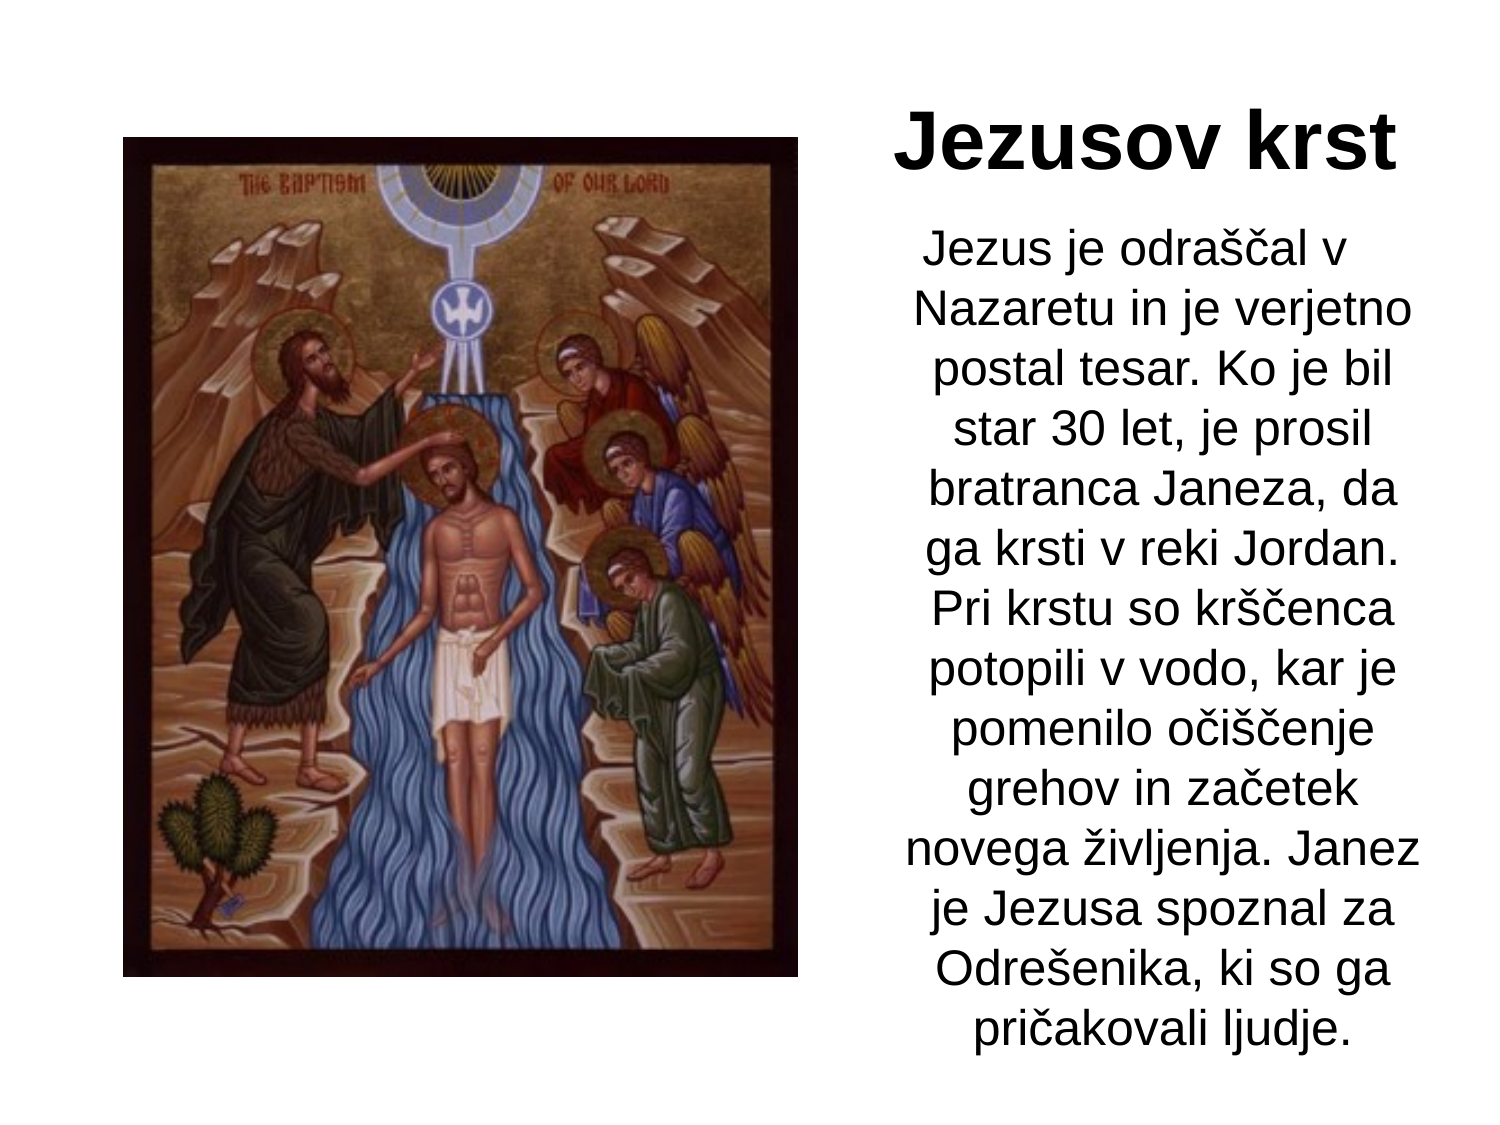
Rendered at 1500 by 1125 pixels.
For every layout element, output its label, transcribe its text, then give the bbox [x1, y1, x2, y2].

list Jezus je odraščal v Nazaretu in je verjetno postal tesar. Ko je bil star 30 let, je prosil bratranca Janeza, da ga krsti v reki Jordan. Pri krstu so krščenca potopili v vodo, kar je pomenilo očiščenje grehov in začetek novega življenja. Janez je Jezusa spoznal za Odrešenika, ki so ga pričakovali ljudje. [832, 208, 1437, 951]
title Jezusov krst [856, 42, 1435, 208]
picture [123, 137, 798, 978]
